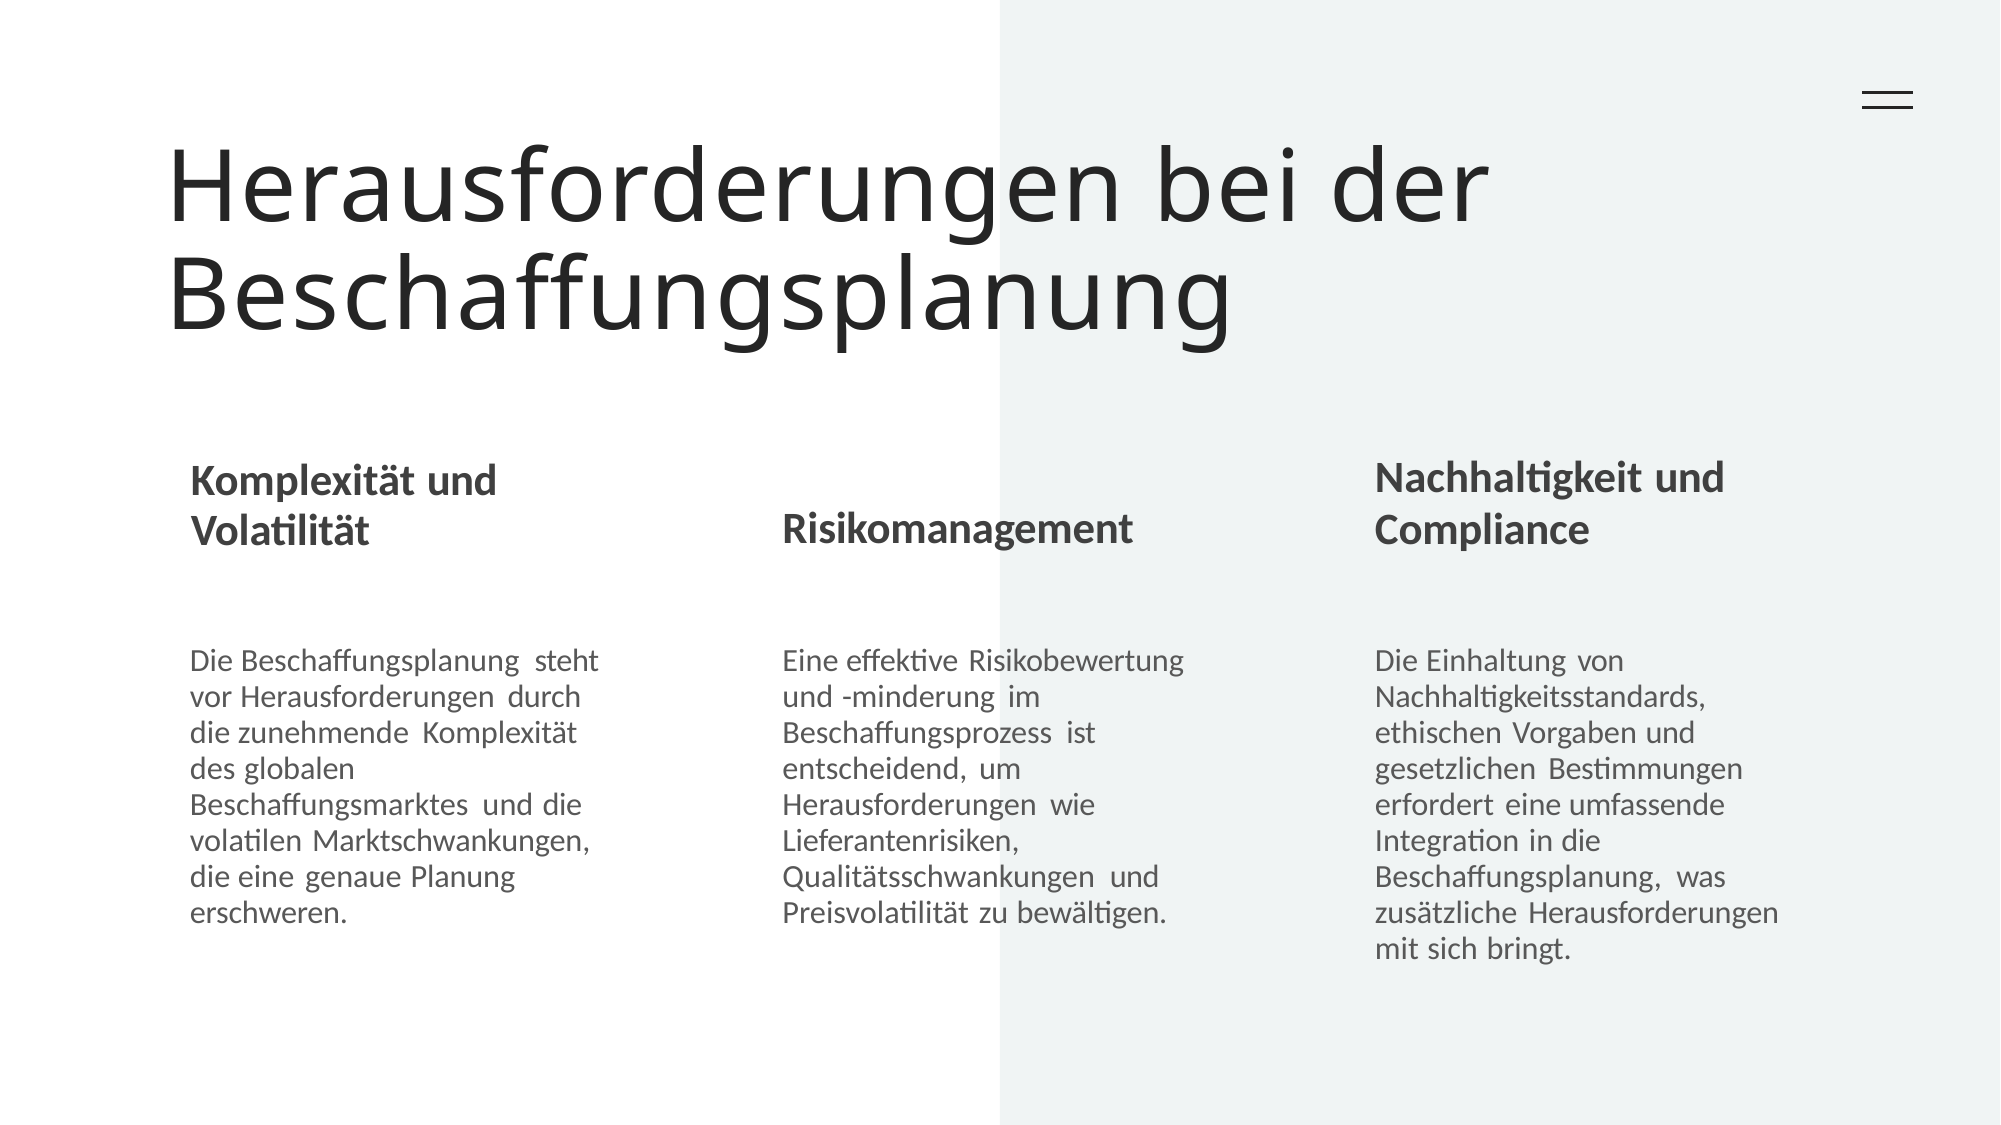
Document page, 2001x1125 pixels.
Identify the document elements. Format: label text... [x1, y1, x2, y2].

text_box Risikomanagement [780, 496, 1149, 553]
text_box Die Beschaffungsplanung steht vor Herausforderungen durch die zunehmende Komplexität des globalen Beschaffungsmarktes und die volatilen Marktschwankungen, die eine genaue Planung erschweren. [188, 637, 607, 931]
text_box Eine effektive Risikobewertung und -minderung im Beschaffungsprozess ist entscheidend, um Herausforderungen wie Lieferantenrisiken, Qualitätsschwankungen und Preisvolatilität zu bewältigen. [780, 637, 1197, 931]
title Herausforderungen bei der Beschaffungsplanung [150, 52, 1616, 350]
text_box Nachhaltigkeit und Compliance [1372, 446, 1736, 554]
text_box Die Einhaltung von Nachhaltigkeitsstandards, ethischen Vorgaben und gesetzlichen Bestimmungen erfordert eine umfassende Integration in die Beschaffungsplanung, was zusätzliche Herausforderungen mit sich bringt. [1372, 637, 1789, 967]
text_box [999, 0, 2000, 1125]
text_box Komplexität und Volatilität [188, 447, 509, 555]
